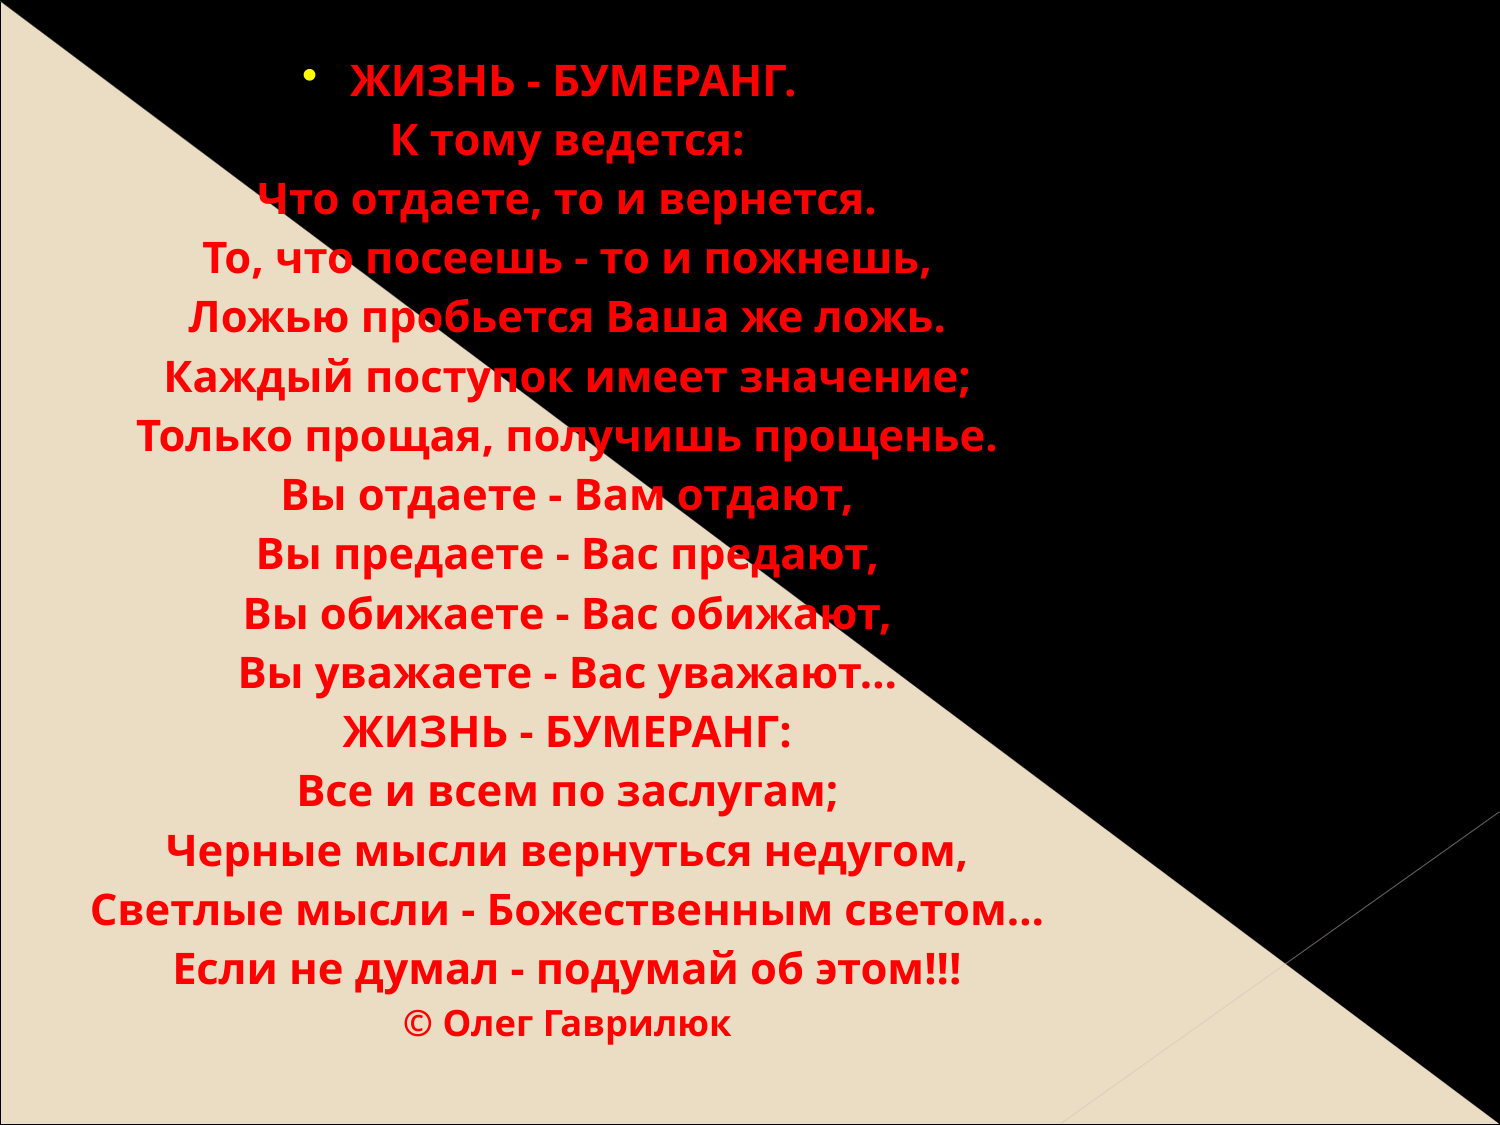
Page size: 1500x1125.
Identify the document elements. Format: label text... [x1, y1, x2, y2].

list ЖИЗНЬ - БУМЕРАНГ. К тому ведется: Что отдаете, то и вернется. То, что посеешь - то и пожнешь, Ложью пробьется Ваша же ложь. Каждый поступок имеет значение; Только прощая, получишь прощенье. Вы отдаете - Вам отдают, Вы предаете - Вас предают, Вы обижаете - Вас обижают, Вы уважаете - Вас уважают… ЖИЗНЬ - БУМЕРАНГ: Все и всем по заслугам; Черные мысли вернуться недугом, Светлые мысли - Божественным светом… Если не думал - подумай об этом!!! © Олег Гаврилюк [75, 42, 1424, 1059]
